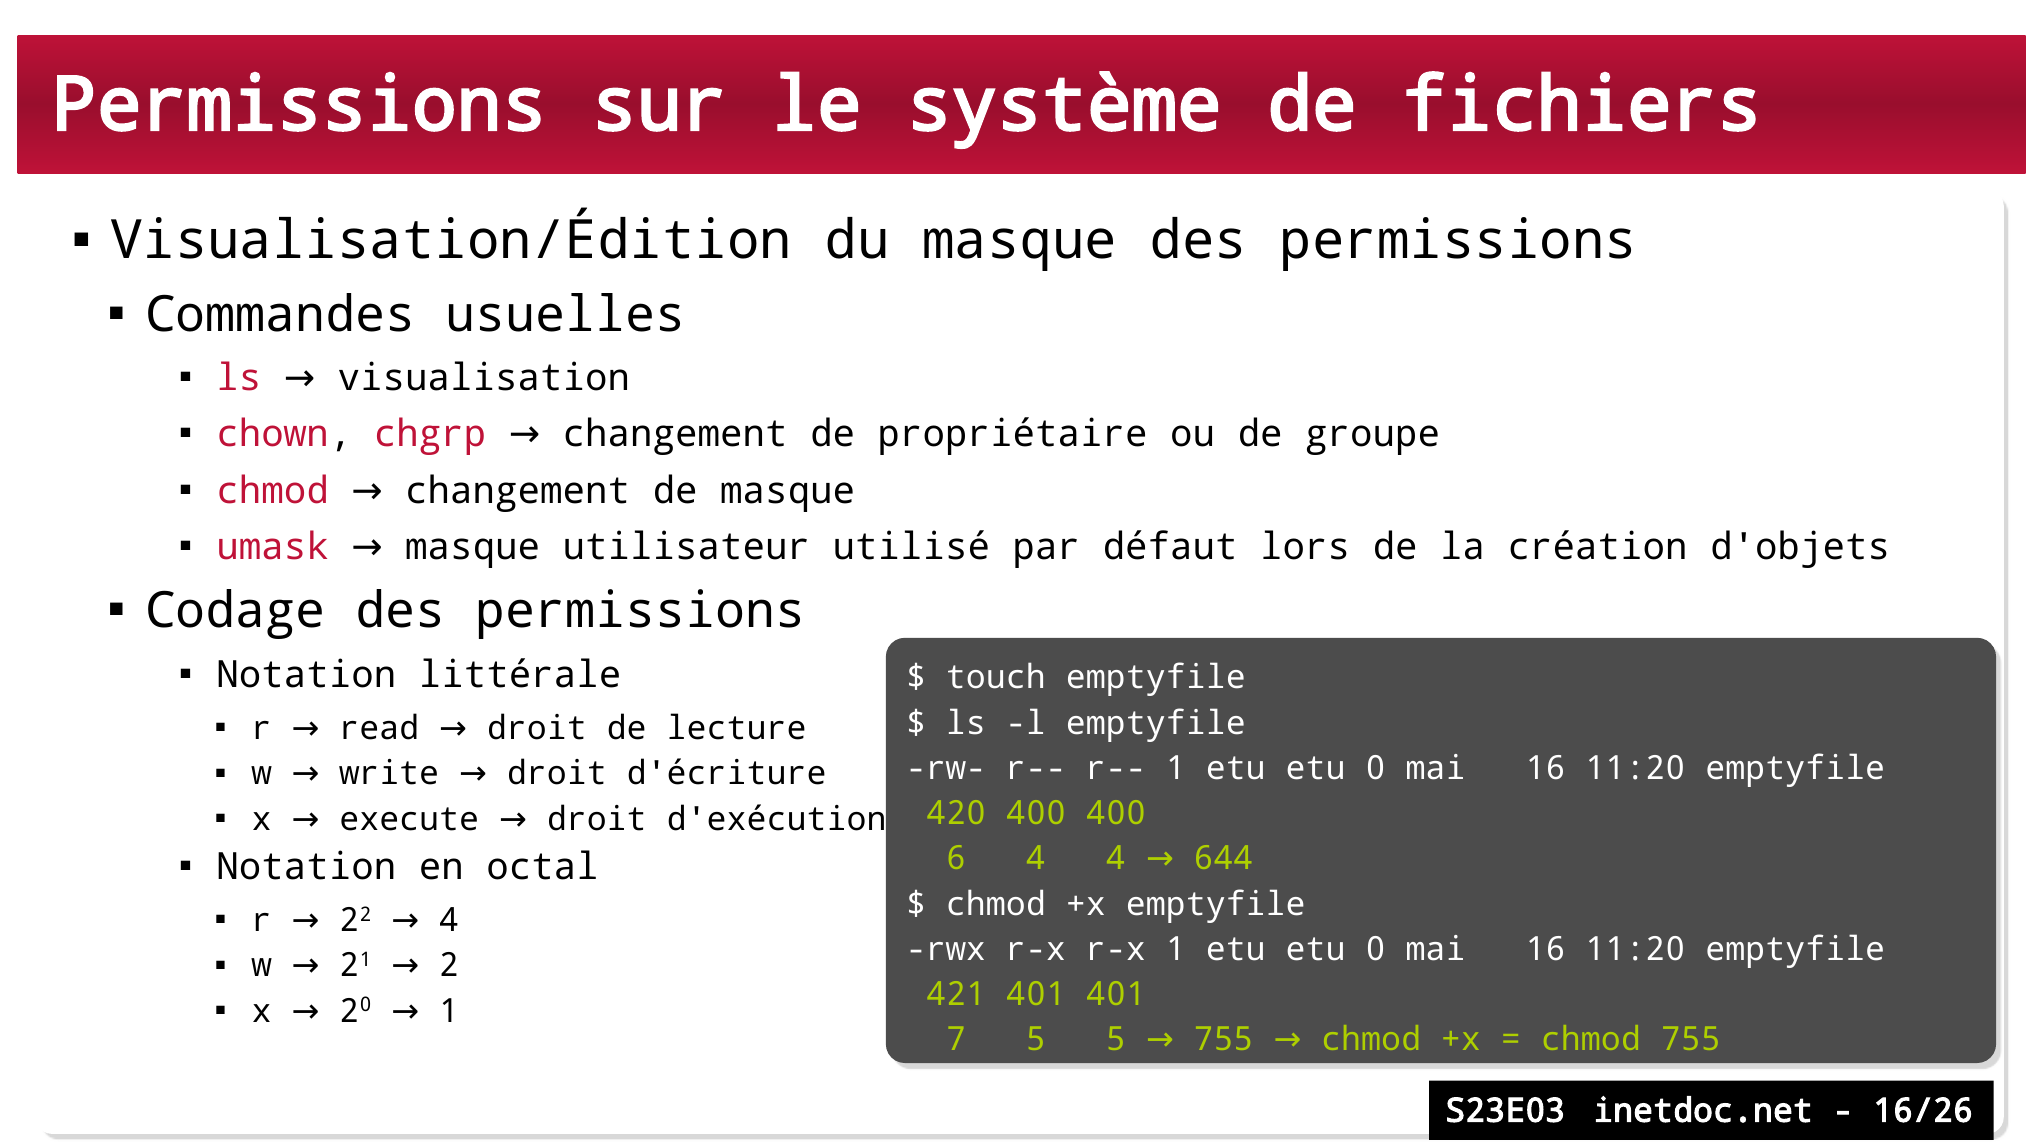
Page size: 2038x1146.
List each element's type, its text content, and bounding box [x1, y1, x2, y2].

text_box Visualisation/Édition du masque des permissions Commandes usuelles ls → visualisation chown, chgrp → changement de propriétaire ou de groupe chmod → changement de masque umask → masque utilisateur utilisé par défaut lors de la création d'objets Codage des permissions Notation littérale r → read → droit de lecture w → write → droit d'écriture x → execute → droit d'exécution Notation en octal r → 22 → 4 w → 21 → 2 x → 20 → 1 [35, 188, 2004, 1134]
text_box Permissions sur le système de fichiers [17, 35, 2026, 174]
text_box $ touch emptyfile $ ls -l emptyfile -rw- r-- r-- 1 etu etu 0 mai 16 11:20 emptyfile 420 400 400 6 4 4 → 644 $ chmod +x emptyfile -rwx r-x r-x 1 etu etu 0 mai 16 11:20 emptyfile 421 401 401 7 5 5 → 755 → chmod +x = chmod 755 [885, 637, 1997, 1064]
text_box S23E03 inetdoc.net - <numéro>/26 [1429, 1080, 1994, 1140]
